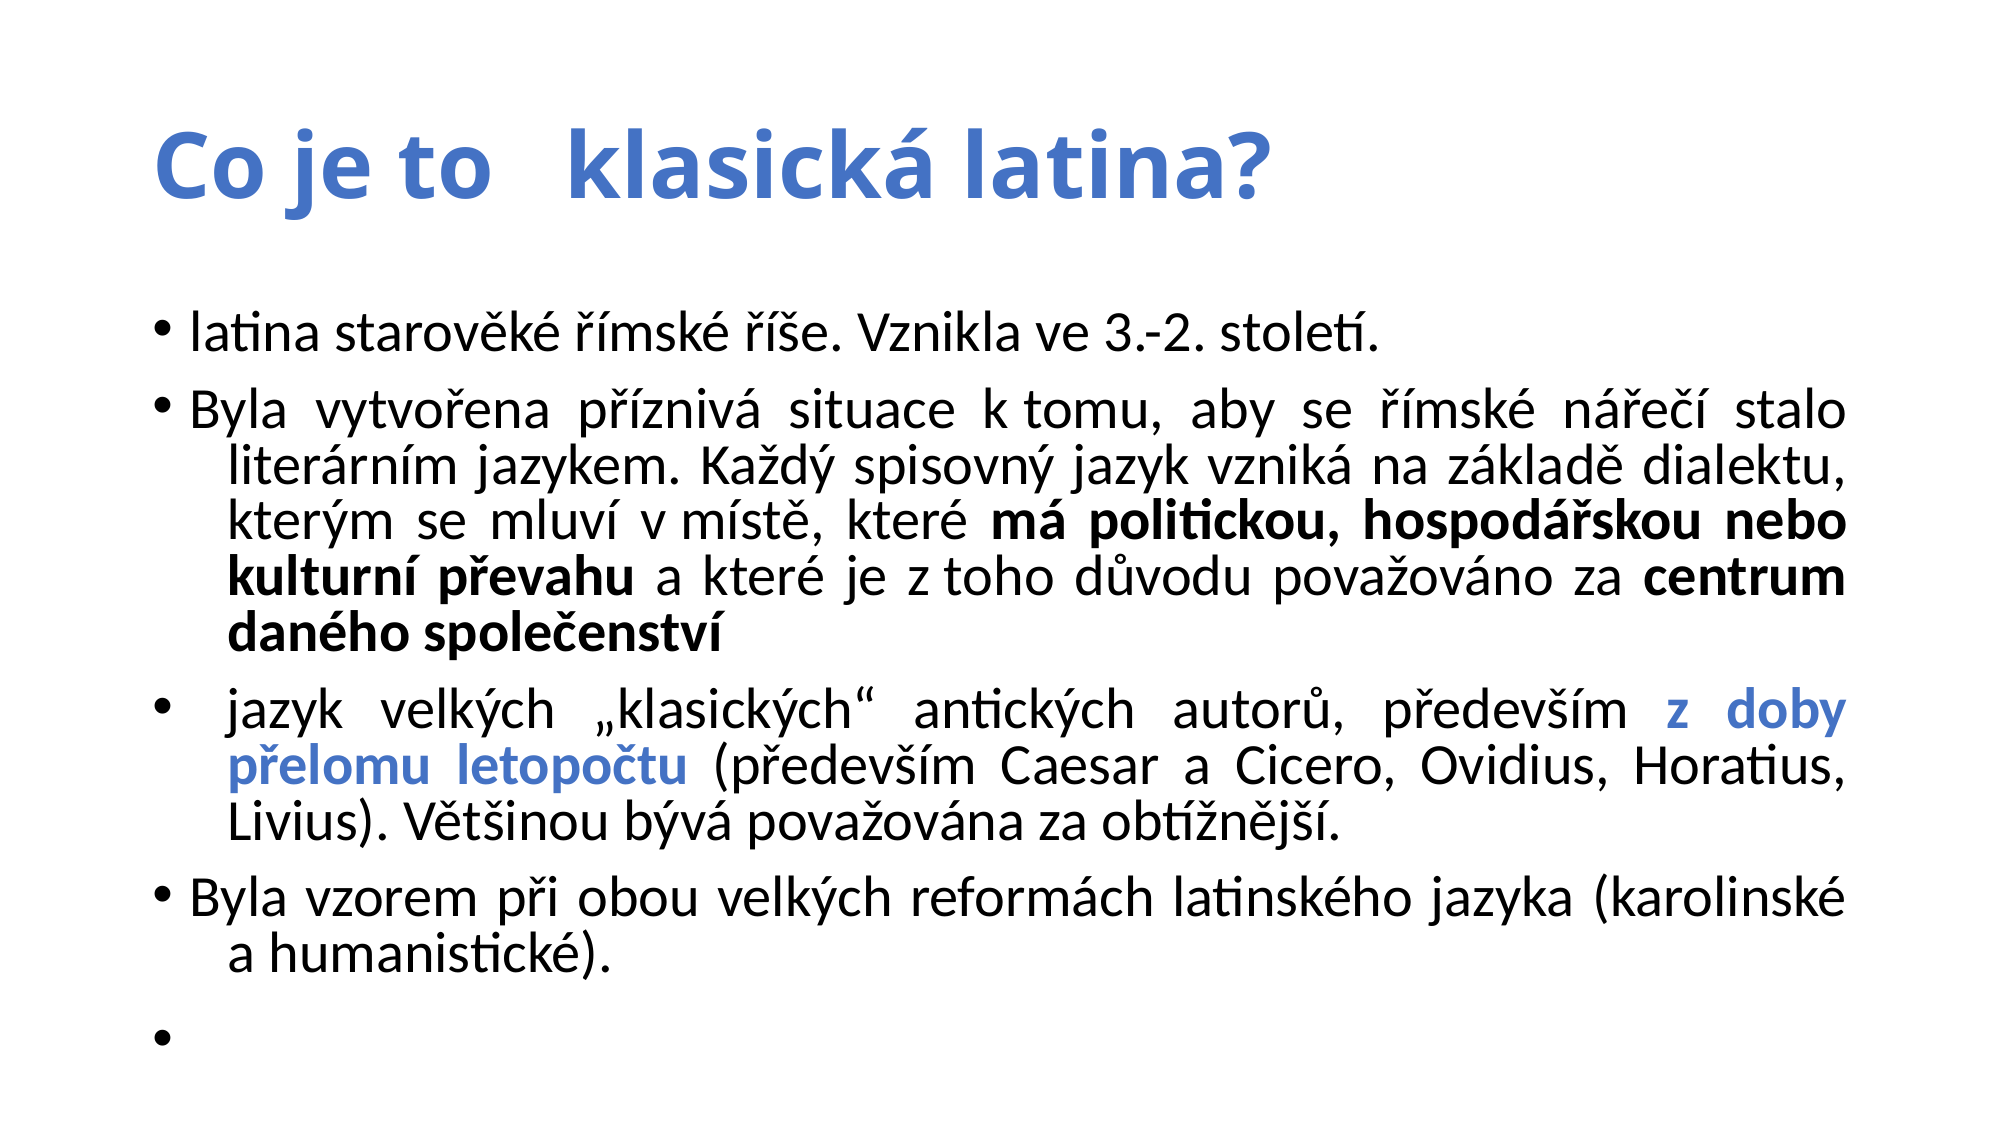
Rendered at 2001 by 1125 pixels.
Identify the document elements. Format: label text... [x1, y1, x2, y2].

list latina starověké římské říše. Vznikla ve 3.-2. století. Byla vytvořena příznivá situace k tomu, aby se římské nářečí stalo literárním jazykem. Každý spisovný jazyk vzniká na základě dialektu, kterým se mluví v místě, které má politickou, hospodářskou nebo kulturní převahu a které je z toho důvodu považováno za centrum daného společenství jazyk velkých „klasických“ antických autorů, především z doby přelomu letopočtu (především Caesar a Cicero, Ovidius, Horatius, Livius). Většinou bývá považována za obtížnější. Byla vzorem při obou velkých reformách latinského jazyka (karolinské a humanistické). [137, 299, 1863, 1014]
title Co je to klasická latina? [137, 59, 1863, 278]
